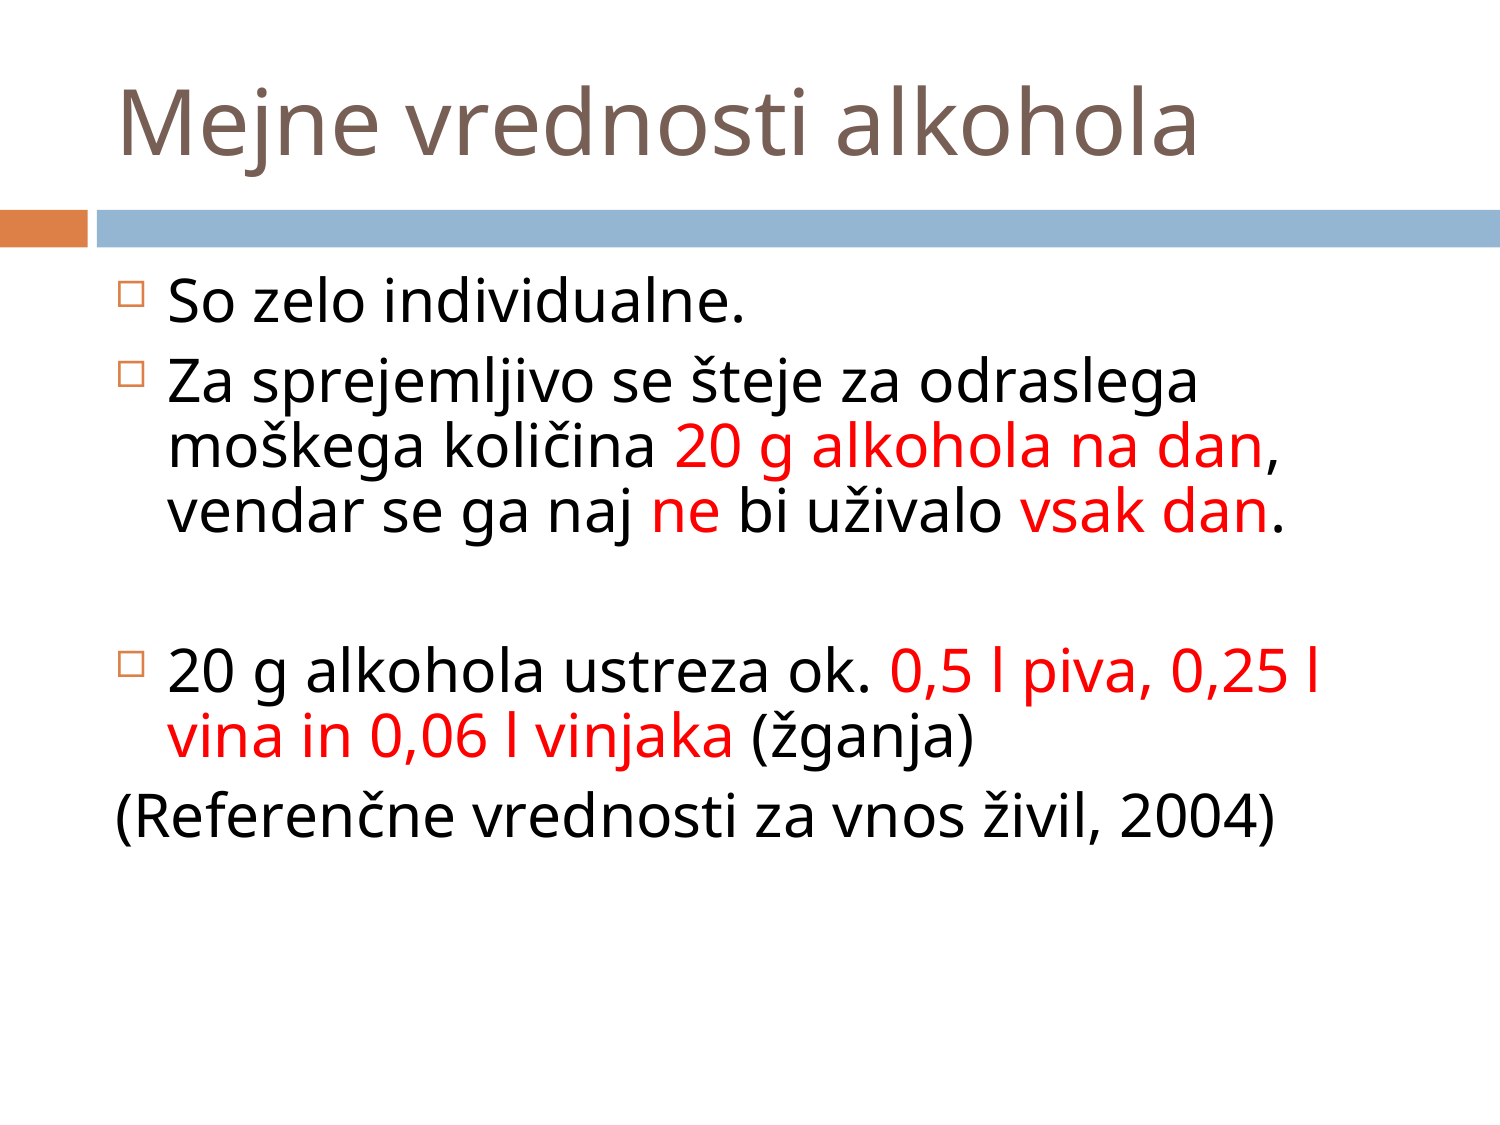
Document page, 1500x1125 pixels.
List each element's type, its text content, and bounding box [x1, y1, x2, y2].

title Mejne vrednosti alkohola [100, 37, 1438, 201]
list So zelo individualne. Za sprejemljivo se šteje za odraslega moškega količina 20 g alkohola na dan, vendar se ga naj ne bi uživalo vsak dan. 20 g alkohola ustreza ok. 0,5 l piva, 0,25 l vina in 0,06 l vinjaka (žganja) (Referenčne vrednosti za vnos živil, 2004) [100, 262, 1438, 1001]
